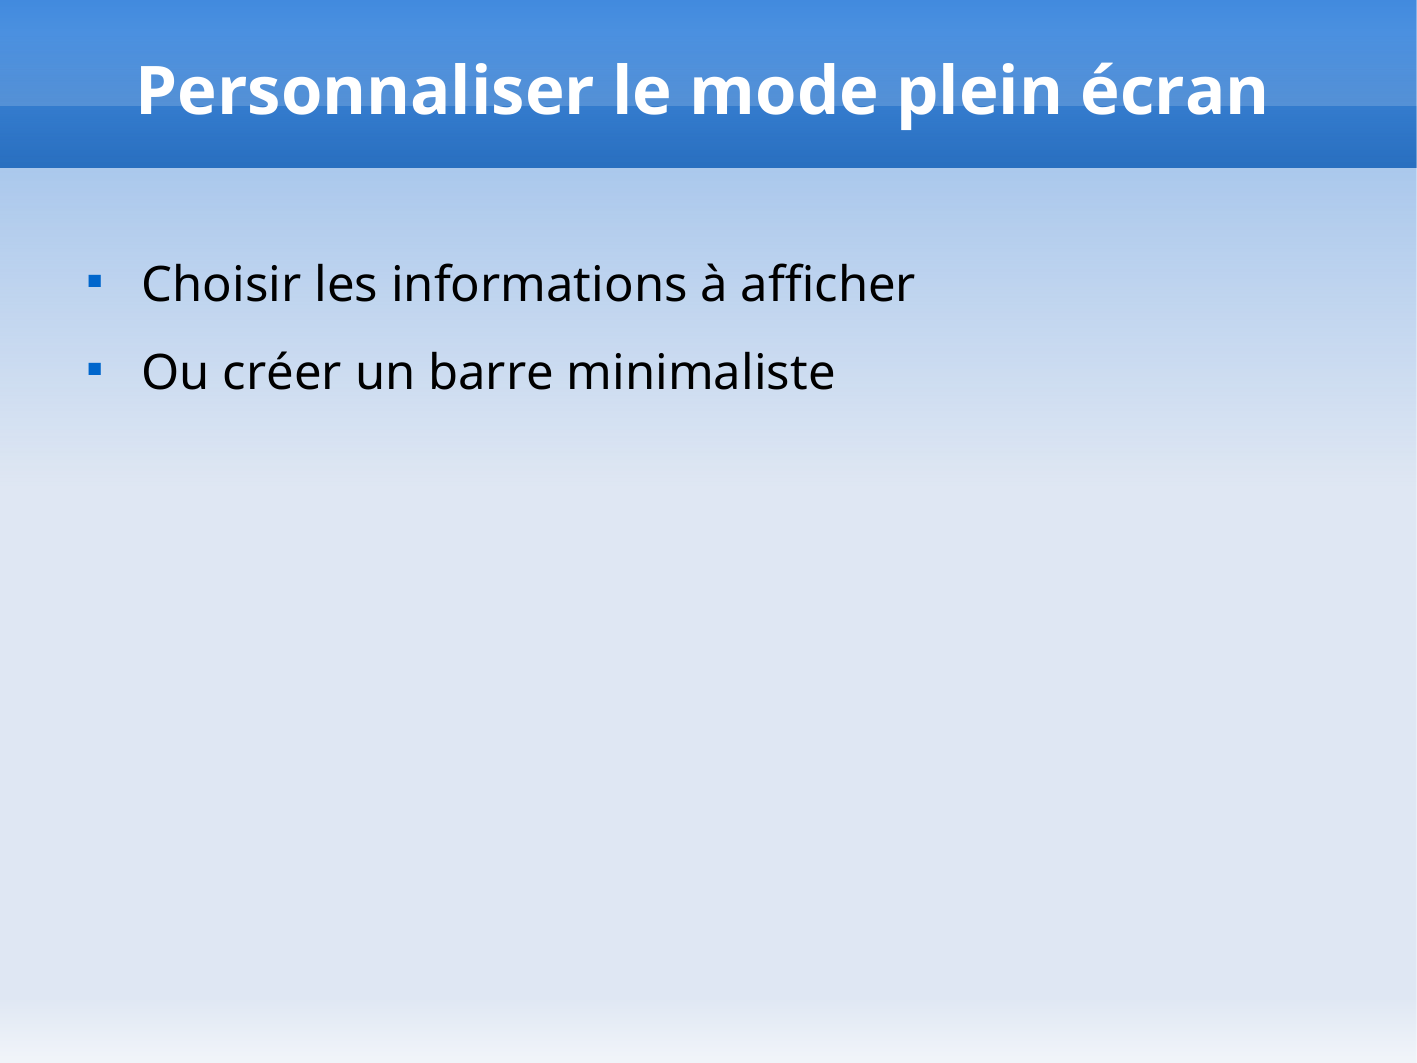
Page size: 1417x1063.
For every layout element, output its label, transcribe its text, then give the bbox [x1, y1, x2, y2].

list Choisir les informations à afficher Ou créer un barre minimaliste [70, 248, 1346, 950]
picture [0, 0, 1417, 1063]
title Personnaliser le mode plein écran [65, 0, 1341, 178]
